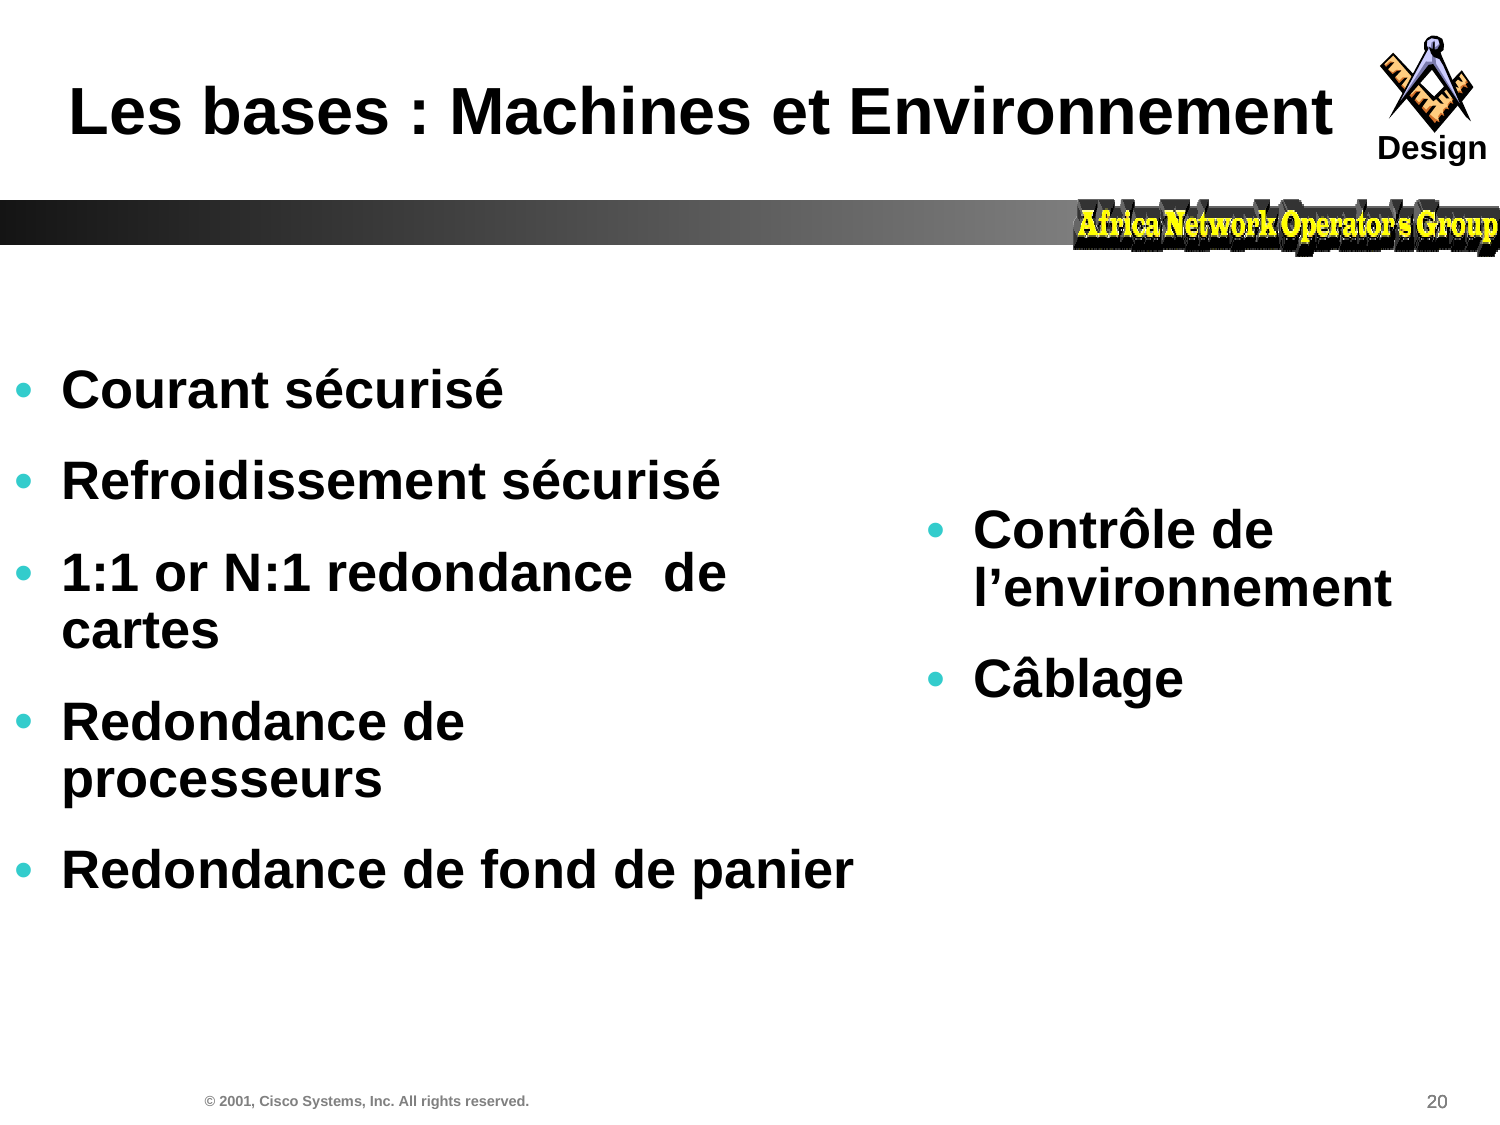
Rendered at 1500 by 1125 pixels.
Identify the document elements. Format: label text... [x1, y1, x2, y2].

picture [1379, 34, 1475, 123]
list Courant sécurisé Refroidissement sécurisé 1:1 or N:1 redondance de cartes Redondance de processeurs Redondance de fond de panier [0, 340, 871, 922]
list Contrôle de l’environnement Câblage [820, 489, 1500, 723]
text_box Design [1365, 123, 1500, 173]
title Les bases : Machines et Environnement [55, 66, 1379, 155]
picture [1070, 180, 1500, 275]
